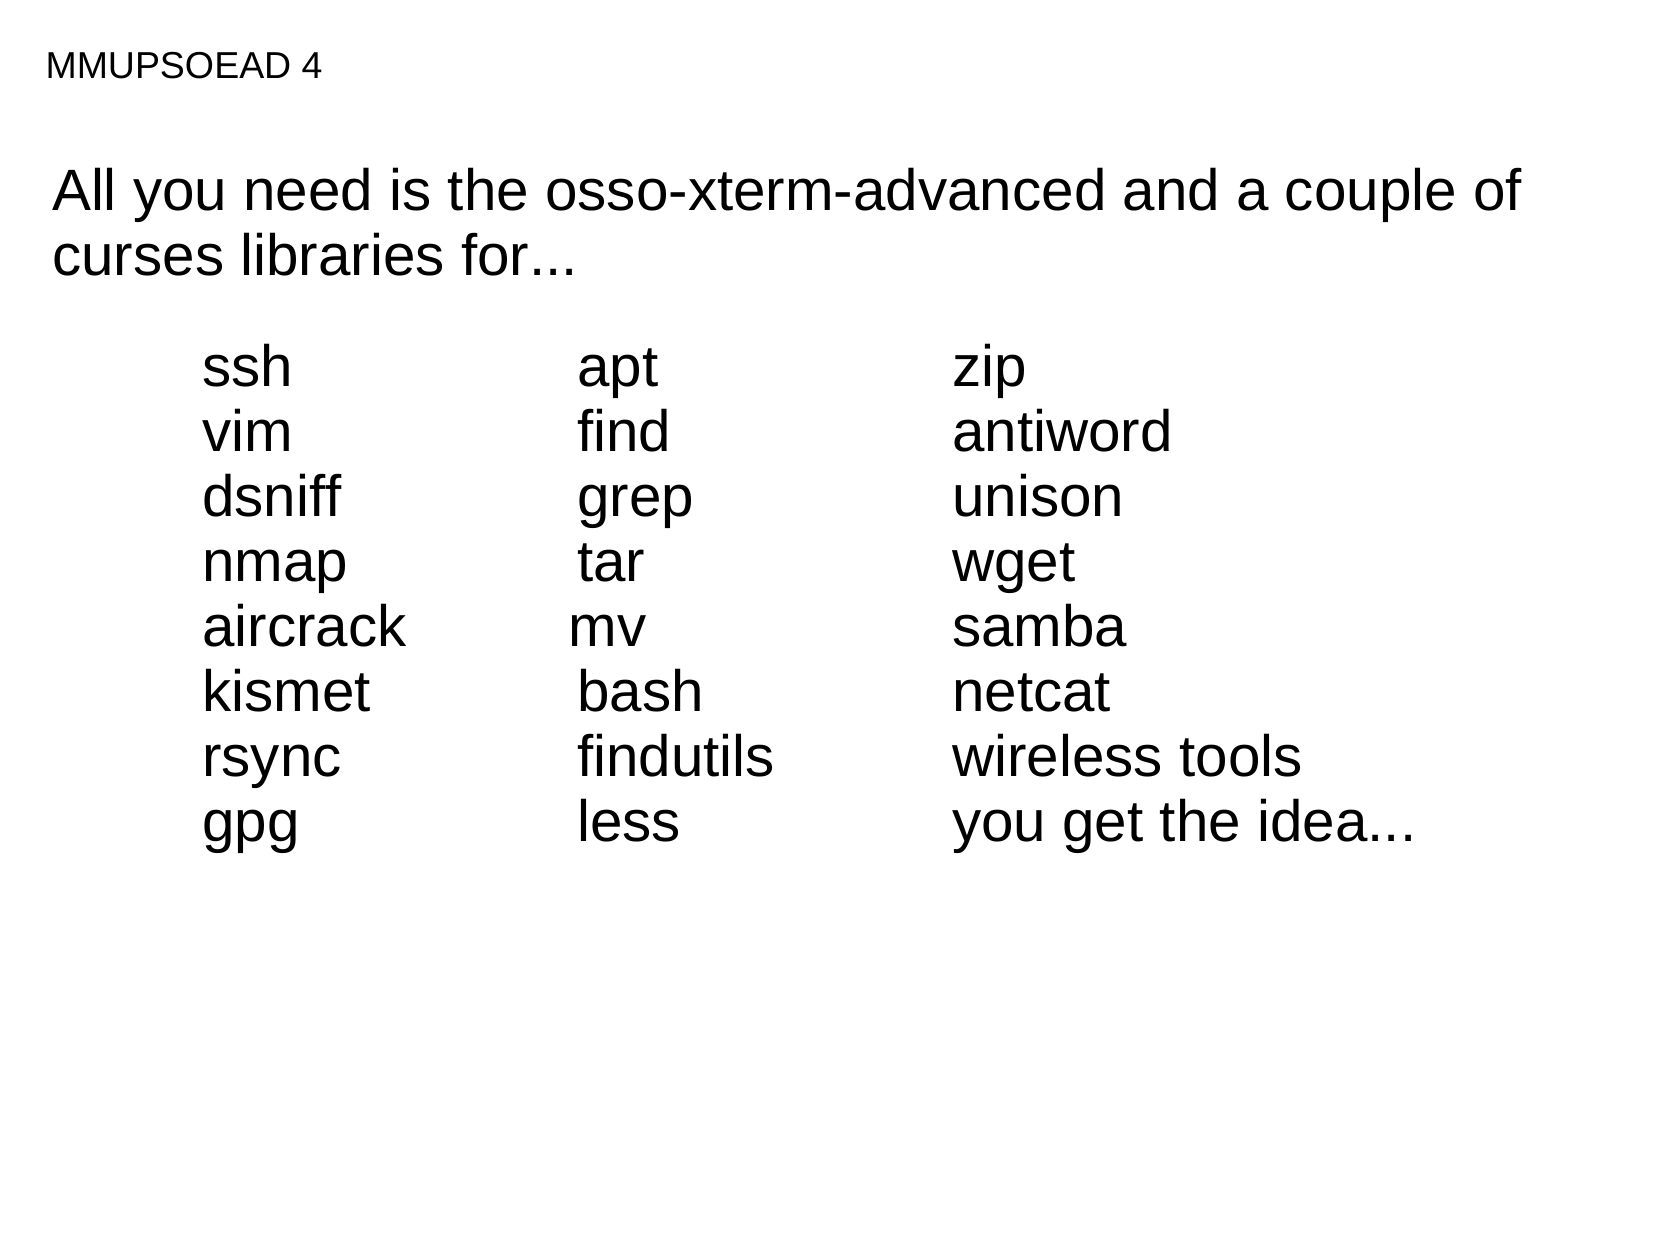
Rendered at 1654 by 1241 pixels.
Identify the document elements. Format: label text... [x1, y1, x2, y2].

text_box MMUPSOEAD 4 [30, 37, 338, 99]
text_box All you need is the osso-xterm-advanced and a couple of curses libraries for... ssh apt zip vim find antiword dsniff grep unison nmap tar wget aircrack mv samba kismet bash netcat rsync findutils wireless tools gpg less you get the idea... [37, 150, 1576, 1088]
